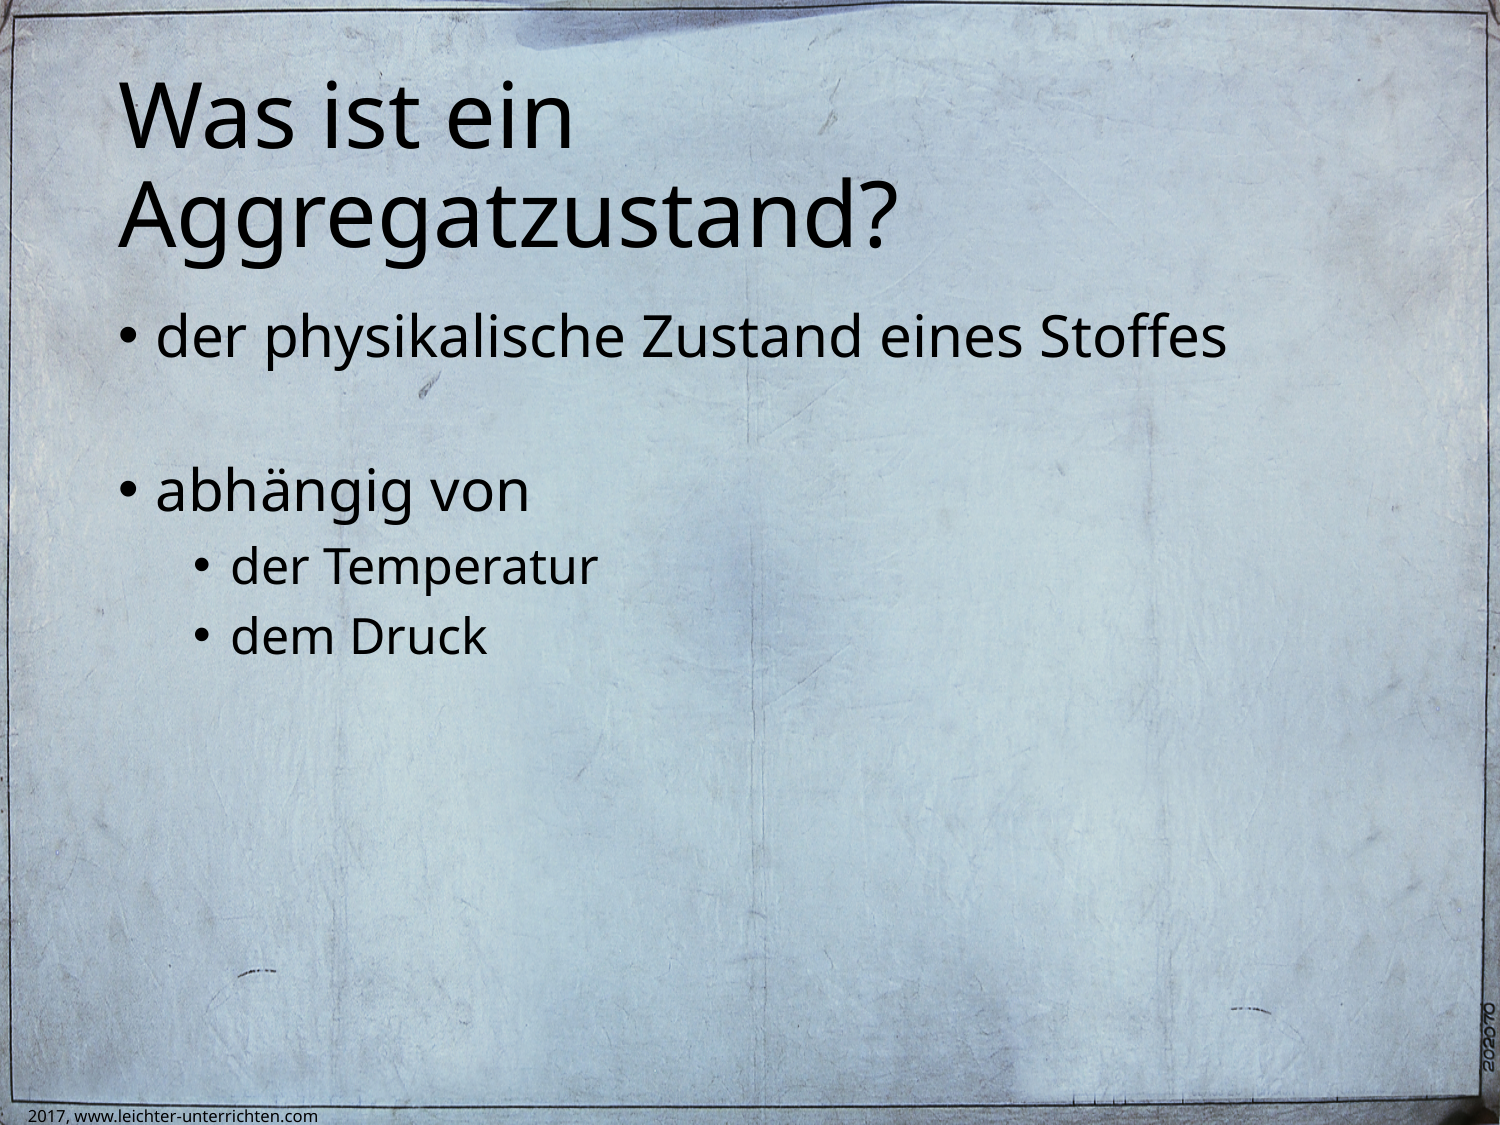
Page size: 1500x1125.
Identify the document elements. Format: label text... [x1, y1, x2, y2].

picture [0, 0, 1500, 1125]
list der physikalische Zustand eines Stoffes abhängig von der Temperatur dem Druck [103, 299, 1397, 1014]
title Was ist ein Aggregatzustand? [103, 59, 1397, 278]
